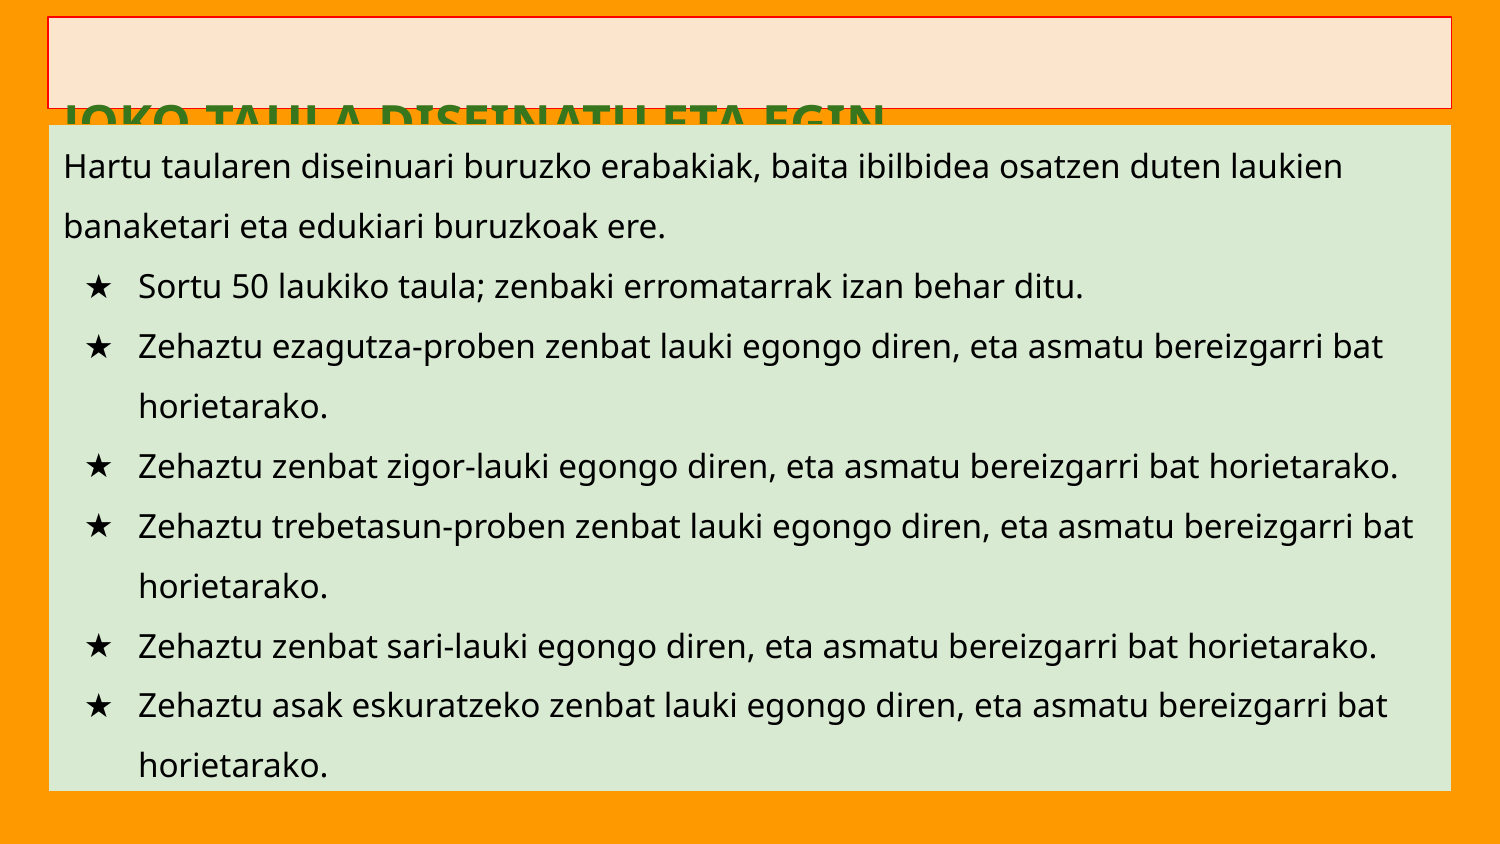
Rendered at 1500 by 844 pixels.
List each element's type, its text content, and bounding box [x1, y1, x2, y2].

text_box JOKO-TAULA DISEINATU ETA EGIN [48, 16, 1452, 109]
text_box Hartu taularen diseinuari buruzko erabakiak, baita ibilbidea osatzen duten laukien banaketari eta edukiari buruzkoak ere. Sortu 50 laukiko taula; zenbaki erromatarrak izan behar ditu. Zehaztu ezagutza-proben zenbat lauki egongo diren, eta asmatu bereizgarri bat horietarako. Zehaztu zenbat zigor-lauki egongo diren, eta asmatu bereizgarri bat horietarako. Zehaztu trebetasun-proben zenbat lauki egongo diren, eta asmatu bereizgarri bat horietarako. Zehaztu zenbat sari-lauki egongo diren, eta asmatu bereizgarri bat horietarako. Zehaztu asak eskuratzeko zenbat lauki egongo diren, eta asmatu bereizgarri bat horietarako. [48, 124, 1452, 793]
